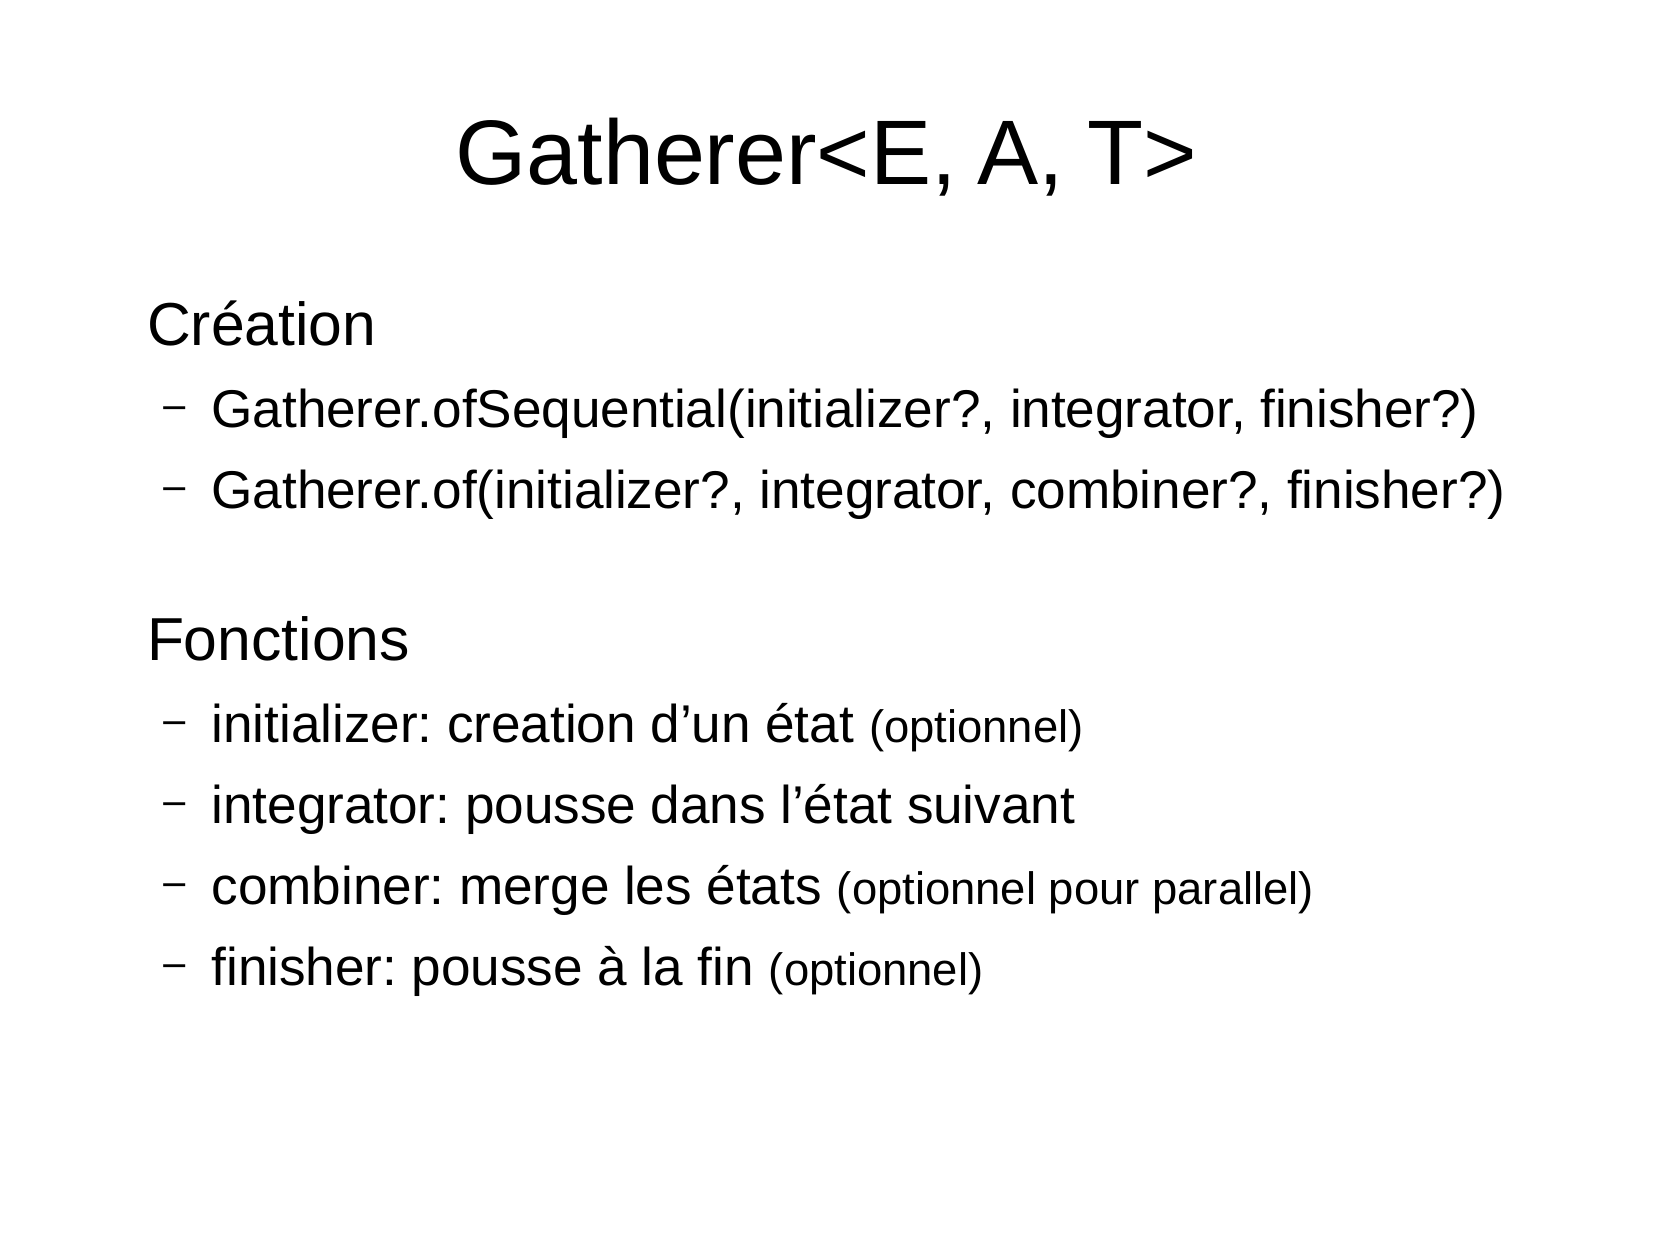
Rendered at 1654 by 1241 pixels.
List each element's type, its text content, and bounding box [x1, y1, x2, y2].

list Création Gatherer.ofSequential(initializer?, integrator, finisher?) Gatherer.of(initializer?, integrator, combiner?, finisher?) Fonctions initializer: creation d’un état (optionnel) integrator: pousse dans l’état suivant combiner: merge les états (optionnel pour parallel) finisher: pousse à la fin (optionnel) [82, 290, 1571, 1010]
title Gatherer<E, A, T> [82, 49, 1571, 257]
